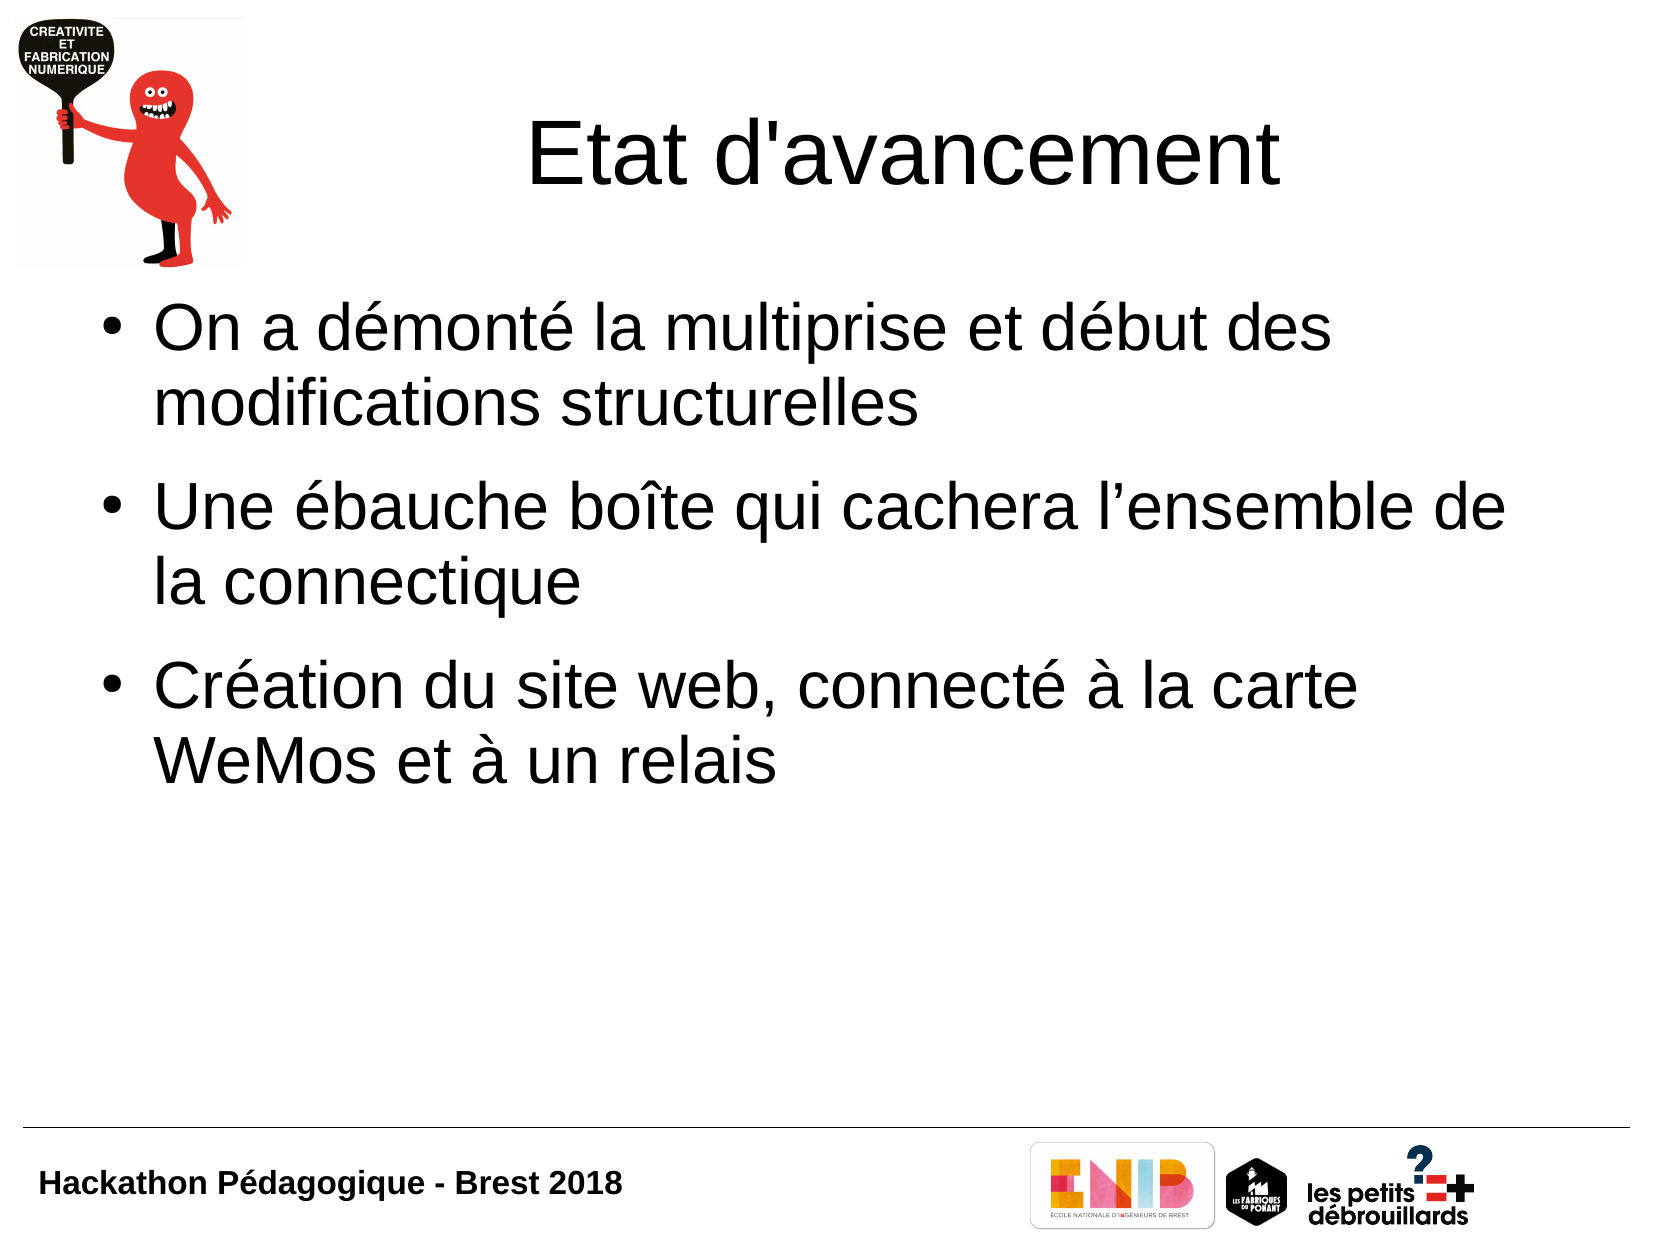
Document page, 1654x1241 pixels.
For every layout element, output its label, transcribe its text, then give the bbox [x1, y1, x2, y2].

list On a démonté la multiprise et début des modifications structurelles Une ébauche boîte qui cachera l’ensemble de la connectique Création du site web, connecté à la carte WeMos et à un relais [82, 290, 1571, 1109]
title Etat d'avancement [243, 49, 1571, 257]
picture [15, 18, 243, 269]
picture [1015, 1127, 1287, 1241]
text_box Hackathon Pédagogique - Brest 2018 [23, 1157, 945, 1210]
picture [1308, 1145, 1474, 1225]
